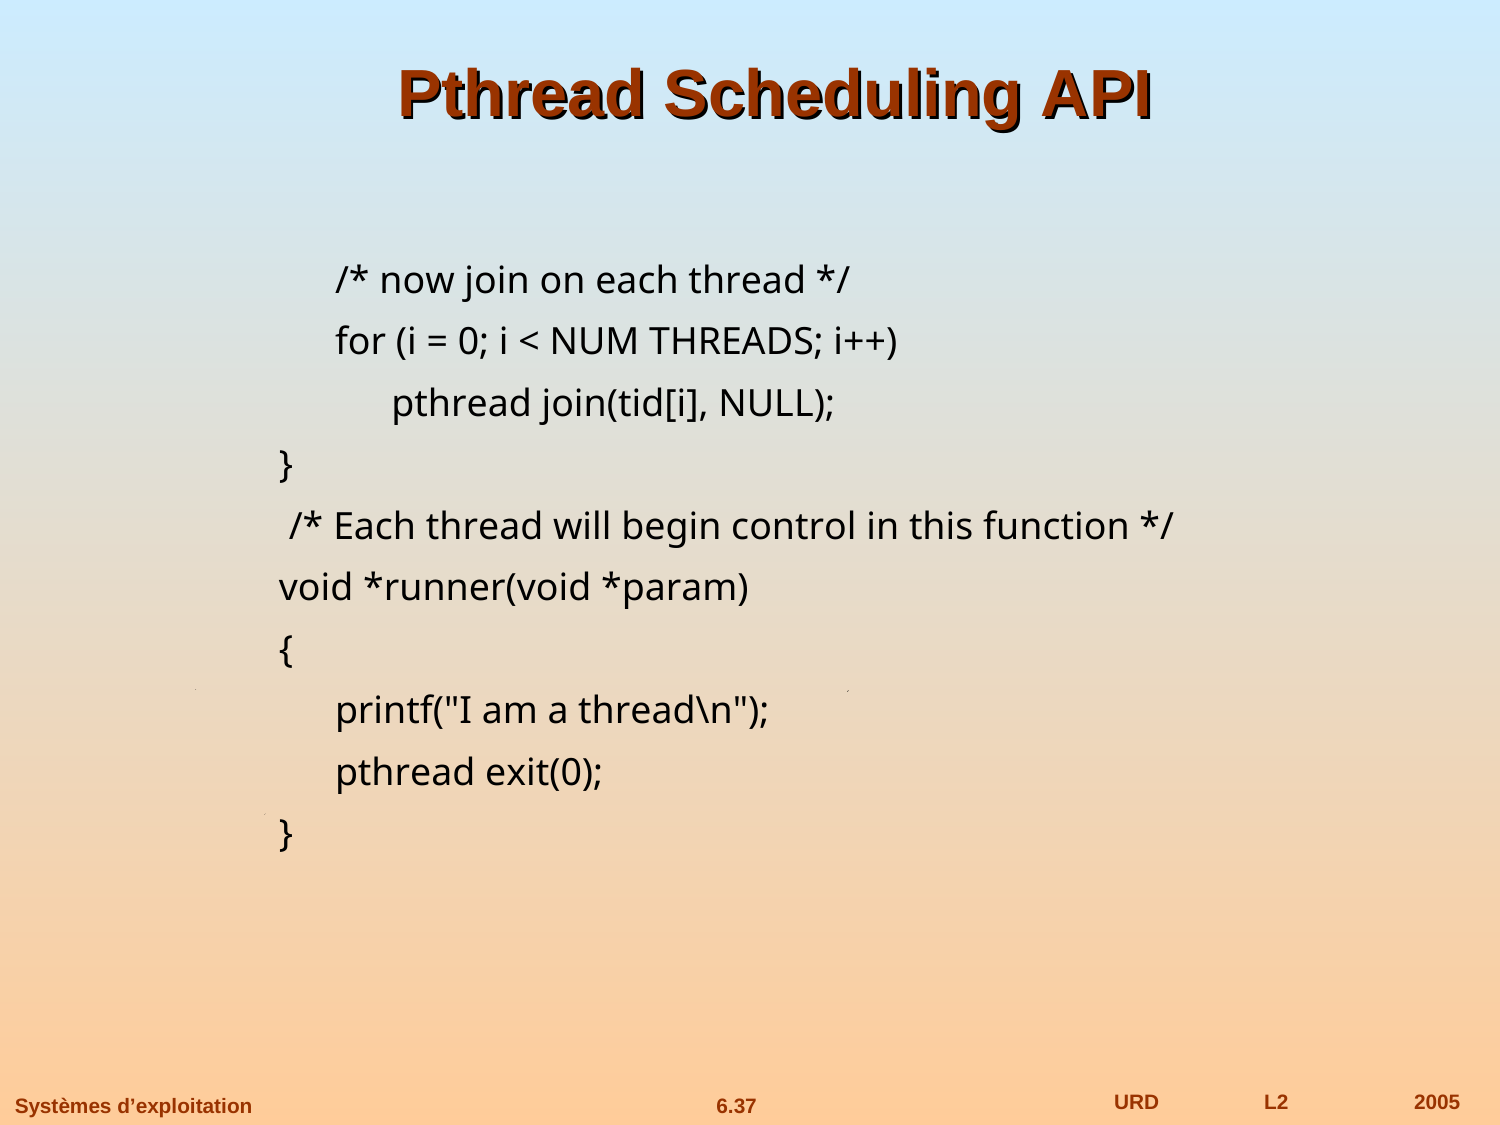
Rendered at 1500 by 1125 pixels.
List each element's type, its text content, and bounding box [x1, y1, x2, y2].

list /* now join on each thread */ for (i = 0; i < NUM THREADS; i++) pthread join(tid[i], NULL); } /* Each thread will begin control in this function */ void *runner(void *param) { printf("I am a thread\n"); pthread exit(0); } [264, 248, 1219, 887]
title Pthread Scheduling API [112, 37, 1438, 138]
